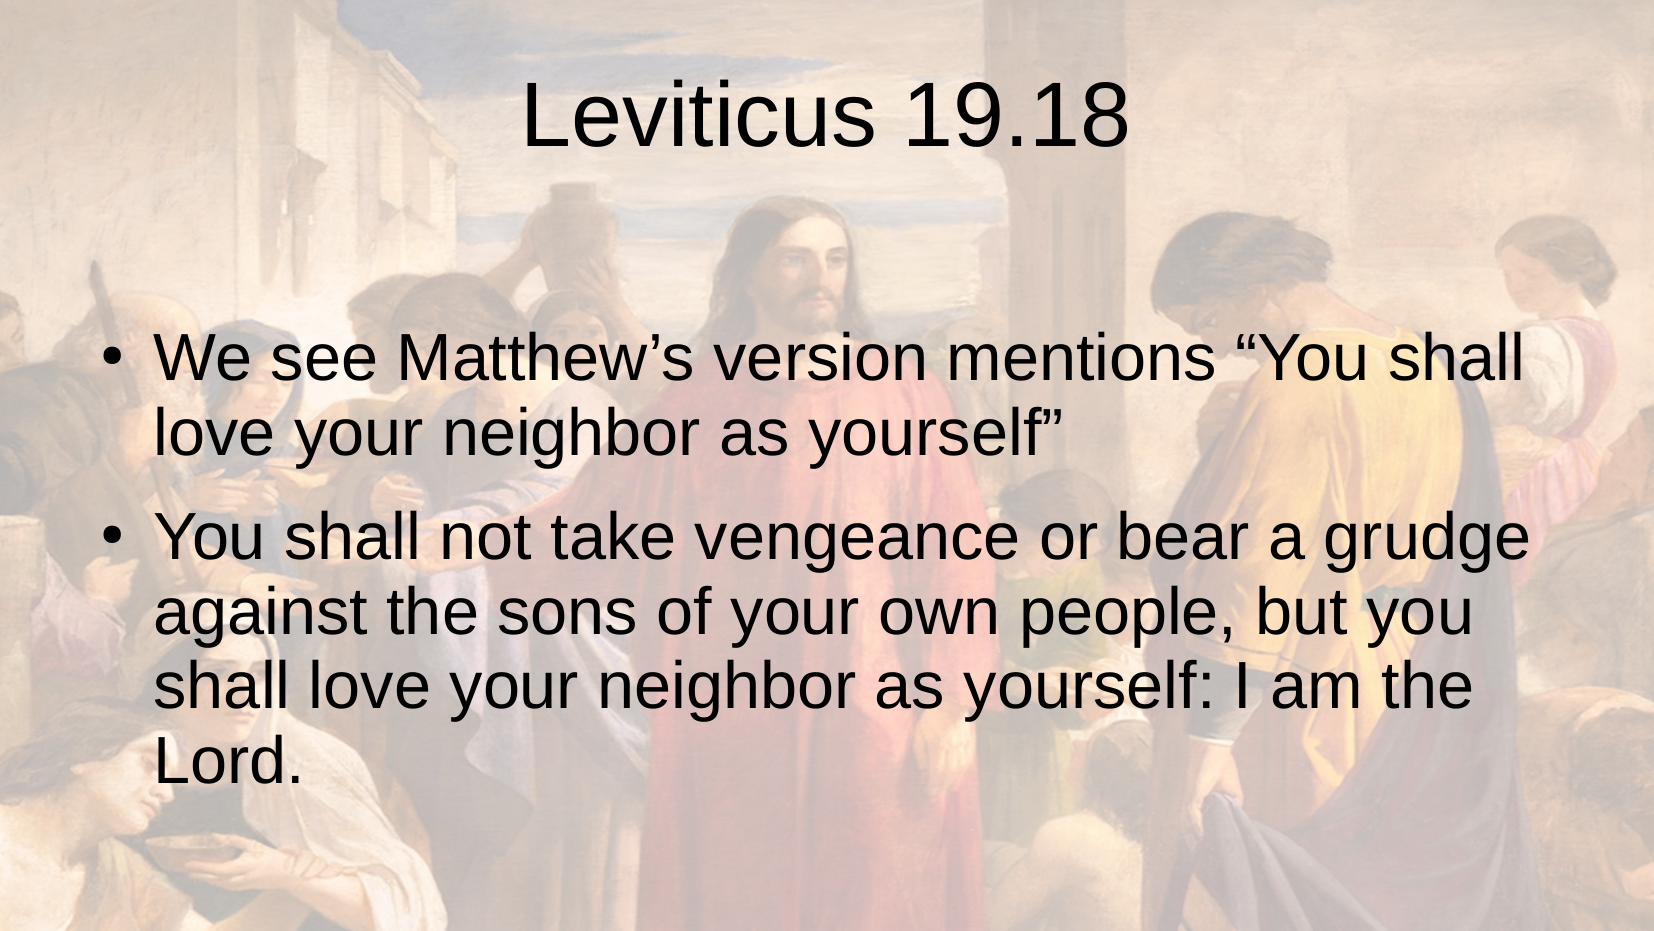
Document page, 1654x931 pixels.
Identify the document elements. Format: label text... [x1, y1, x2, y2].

title Leviticus 19.18 [82, 37, 1571, 193]
picture [0, 0, 1654, 931]
list We see Matthew’s version mentions “You shall love your neighbor as yourself” You shall not take vengeance or bear a grudge against the sons of your own people, but you shall love your neighbor as yourself: I am the Lord. [82, 217, 1613, 901]
